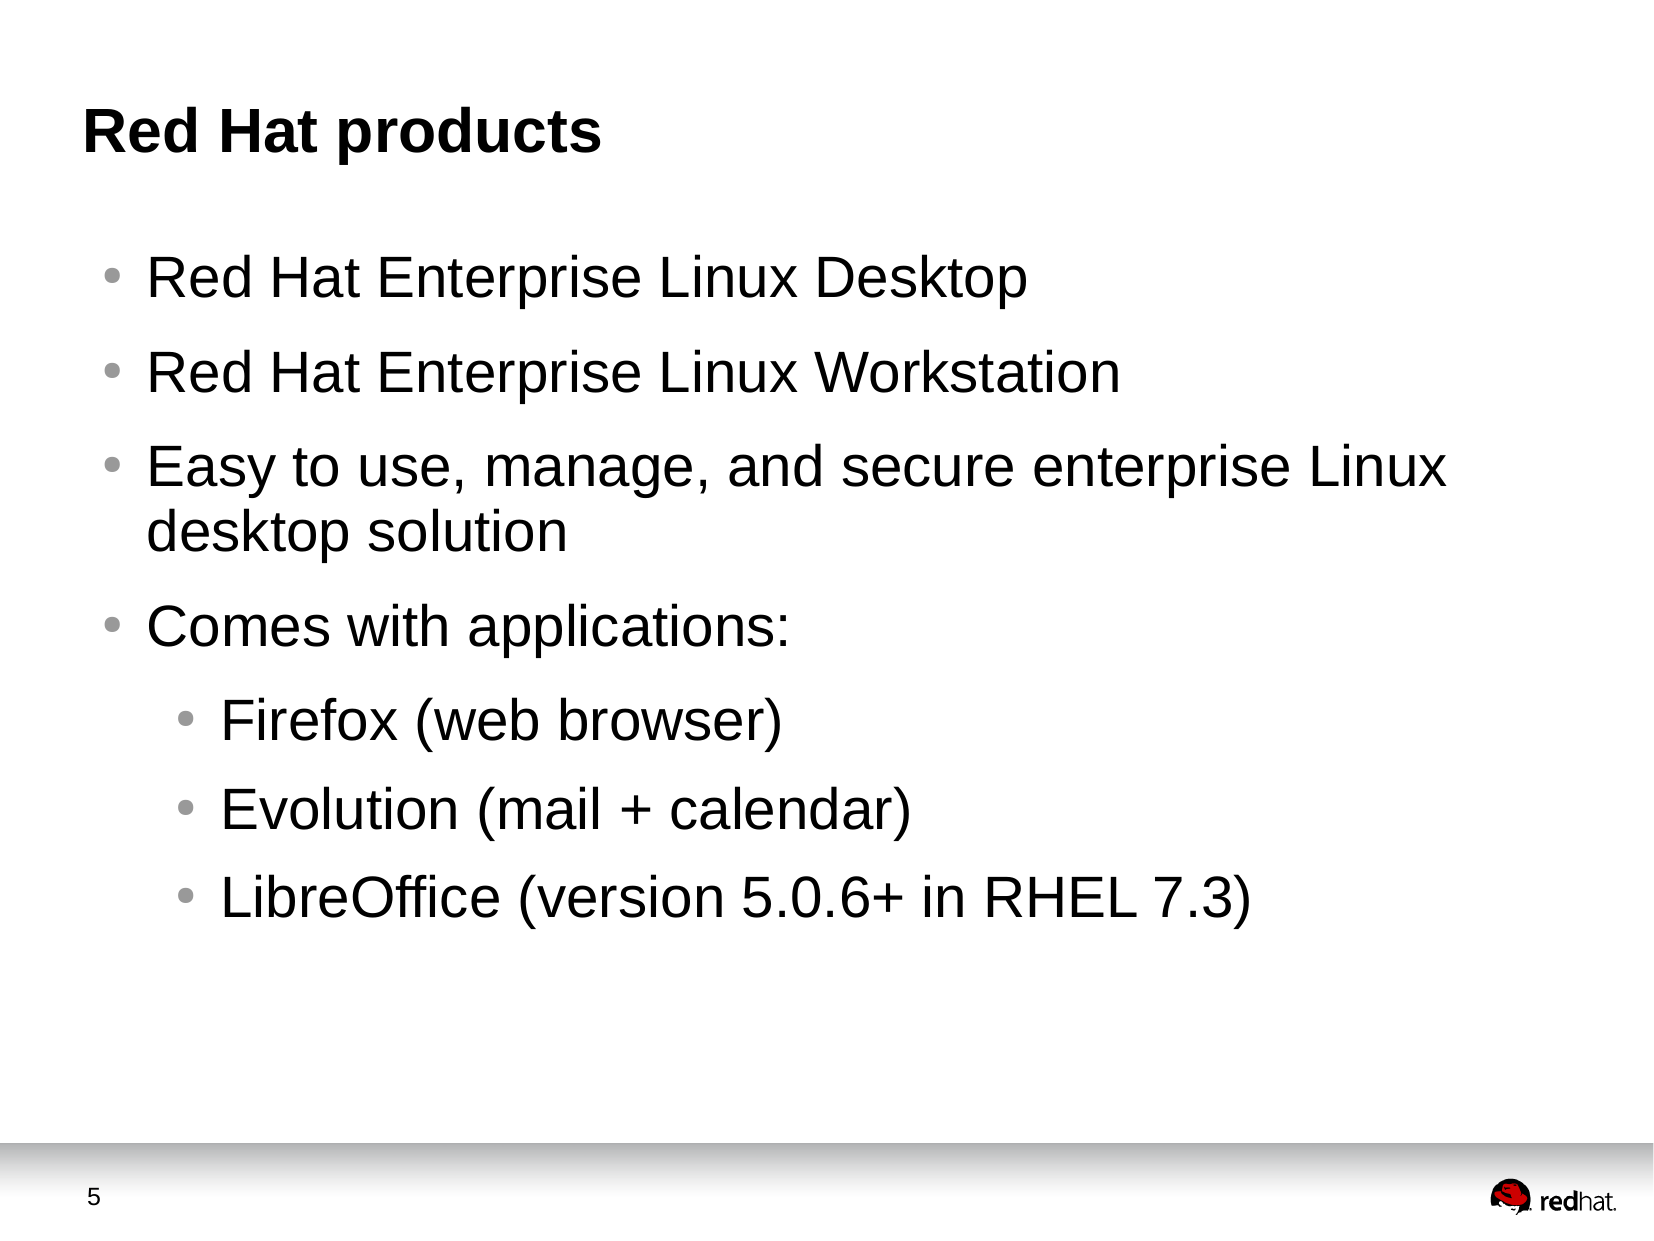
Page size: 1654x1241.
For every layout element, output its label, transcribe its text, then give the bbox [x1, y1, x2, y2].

list Red Hat Enterprise Linux Desktop Red Hat Enterprise Linux Workstation Easy to use, manage, and secure enterprise Linux desktop solution Comes with applications: Firefox (web browser) Evolution (mail + calendar) LibreOffice (version 5.0.6+ in RHEL 7.3) [86, 244, 1576, 1039]
title Red Hat products [82, 37, 1571, 226]
picture [0, 1143, 1654, 1241]
